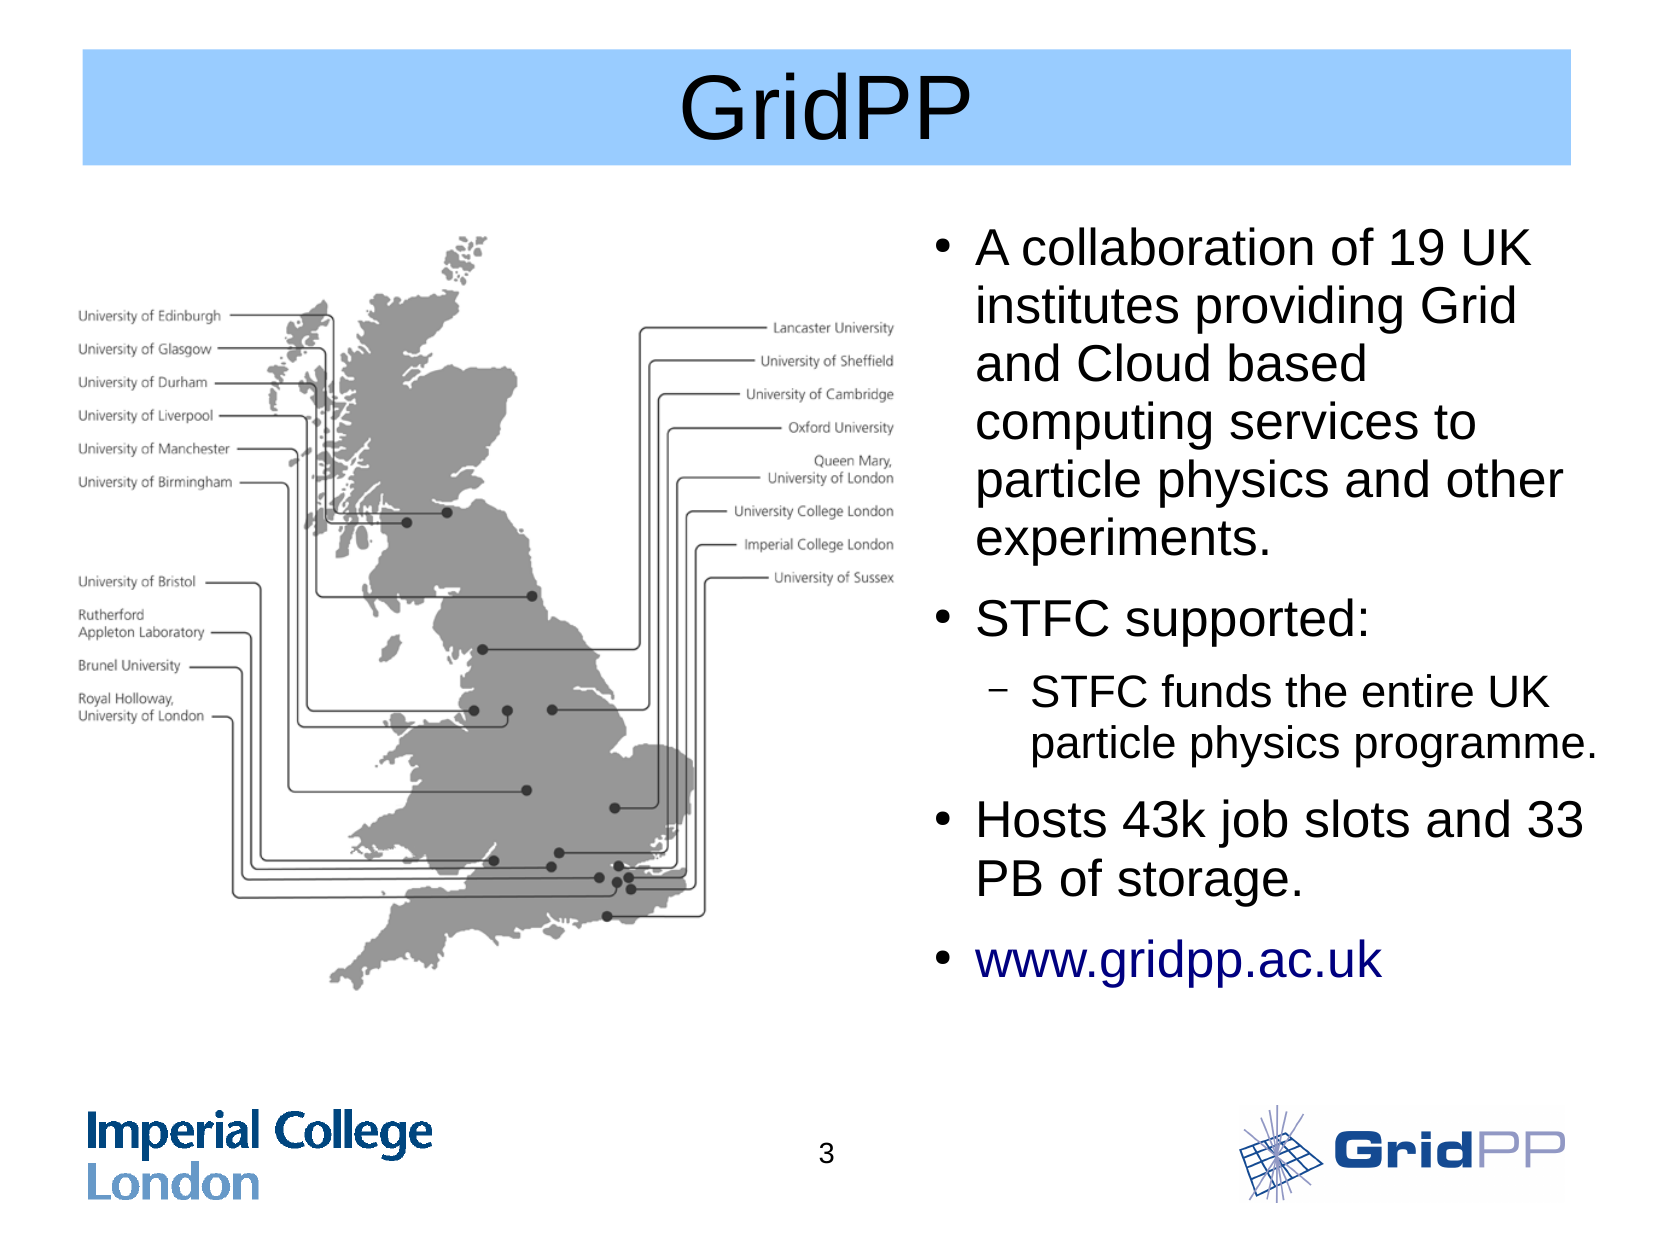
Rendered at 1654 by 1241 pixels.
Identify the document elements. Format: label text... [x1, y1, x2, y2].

picture [11, 206, 961, 1021]
title GridPP [82, 49, 1571, 166]
picture [1239, 1105, 1565, 1203]
picture [88, 1109, 432, 1200]
list A collaboration of 19 UK institutes providing Grid and Cloud based computing services to particle physics and other experiments. STFC supported: STFC funds the entire UK particle physics programme. Hosts 43k job slots and 33 PB of storage. www.gridpp.ac.uk [919, 218, 1601, 1050]
